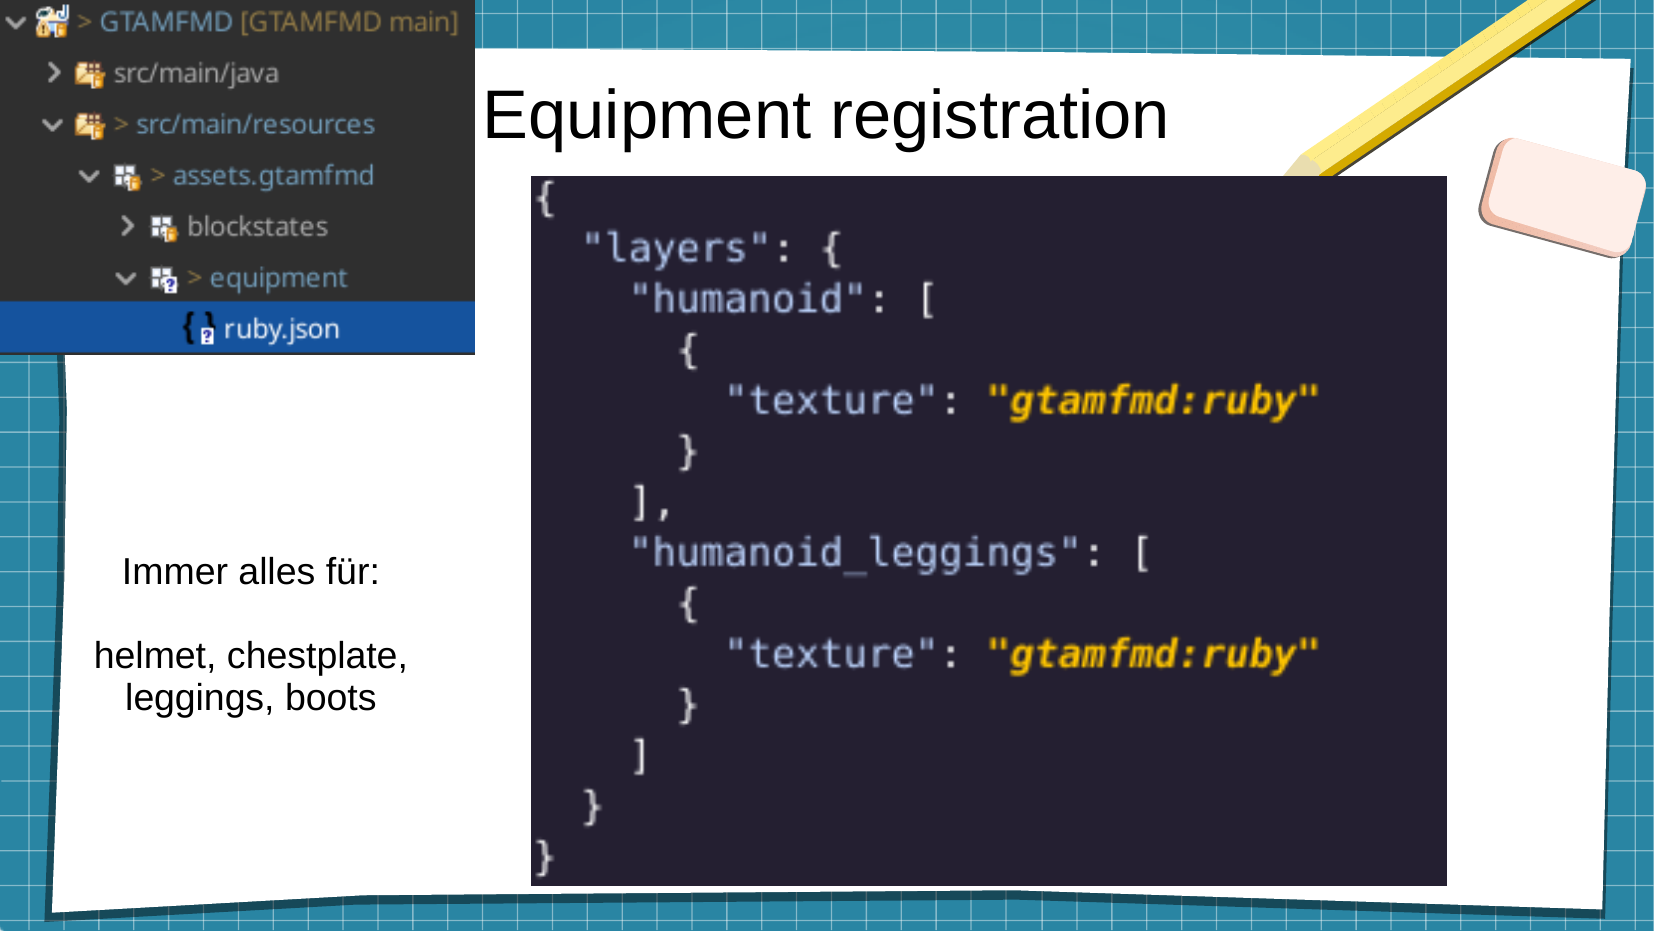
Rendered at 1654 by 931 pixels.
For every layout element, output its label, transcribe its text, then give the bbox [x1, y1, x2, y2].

picture [0, 0, 475, 355]
text_box Immer alles für: helmet, chestplate, leggings, boots [29, 543, 473, 727]
title Equipment registration [475, 37, 1571, 193]
picture [531, 176, 1447, 886]
